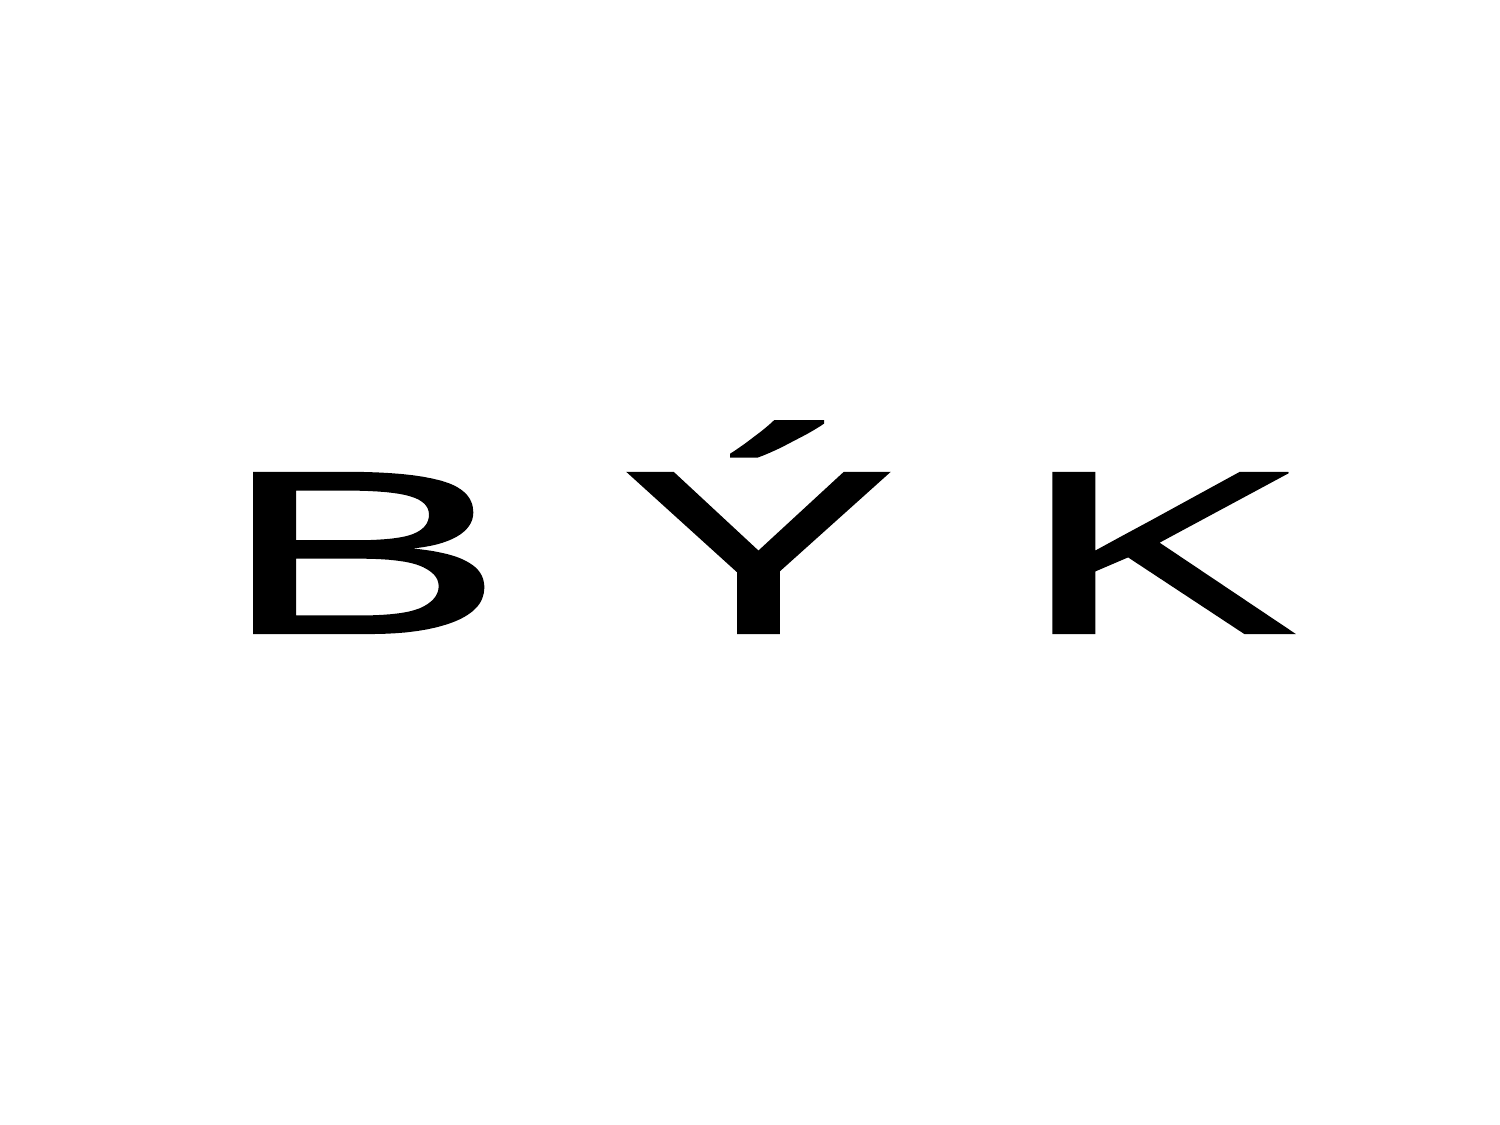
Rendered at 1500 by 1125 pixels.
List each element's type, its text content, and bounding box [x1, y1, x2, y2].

text_box B Ý K [628, 472, 889, 634]
text_box B Ý K [253, 472, 484, 634]
text_box B Ý K [730, 420, 824, 457]
text_box B Ý K [1053, 472, 1294, 634]
